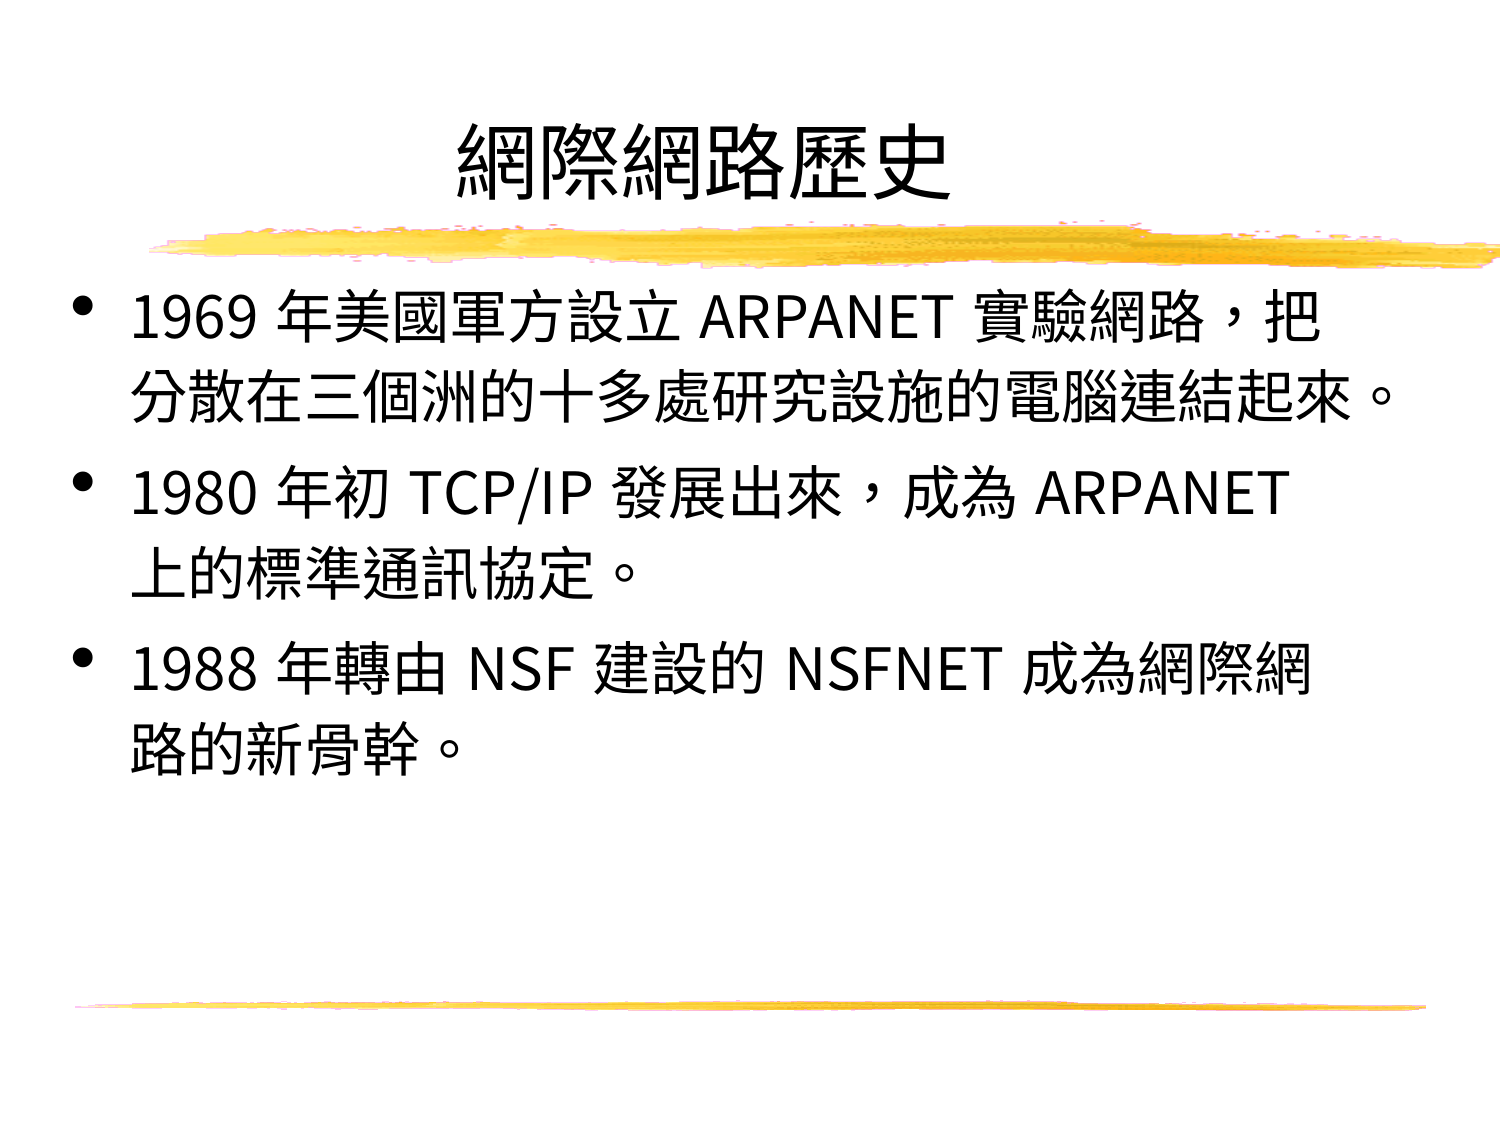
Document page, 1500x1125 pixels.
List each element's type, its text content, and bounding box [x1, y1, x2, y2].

picture [149, 215, 1500, 279]
list 1969年美國軍方設立ARPANET實驗網路，把分散在三個洲的十多處研究設施的電腦連結起來。 1980年初TCP/IP發展出來，成為ARPANET上的標準通訊協定。 1988年轉由NSF建設的NSFNET成為網際網路的新骨幹。 [58, 265, 1369, 966]
title 網際網路歷史 [66, 22, 1342, 225]
picture [75, 999, 1426, 1013]
